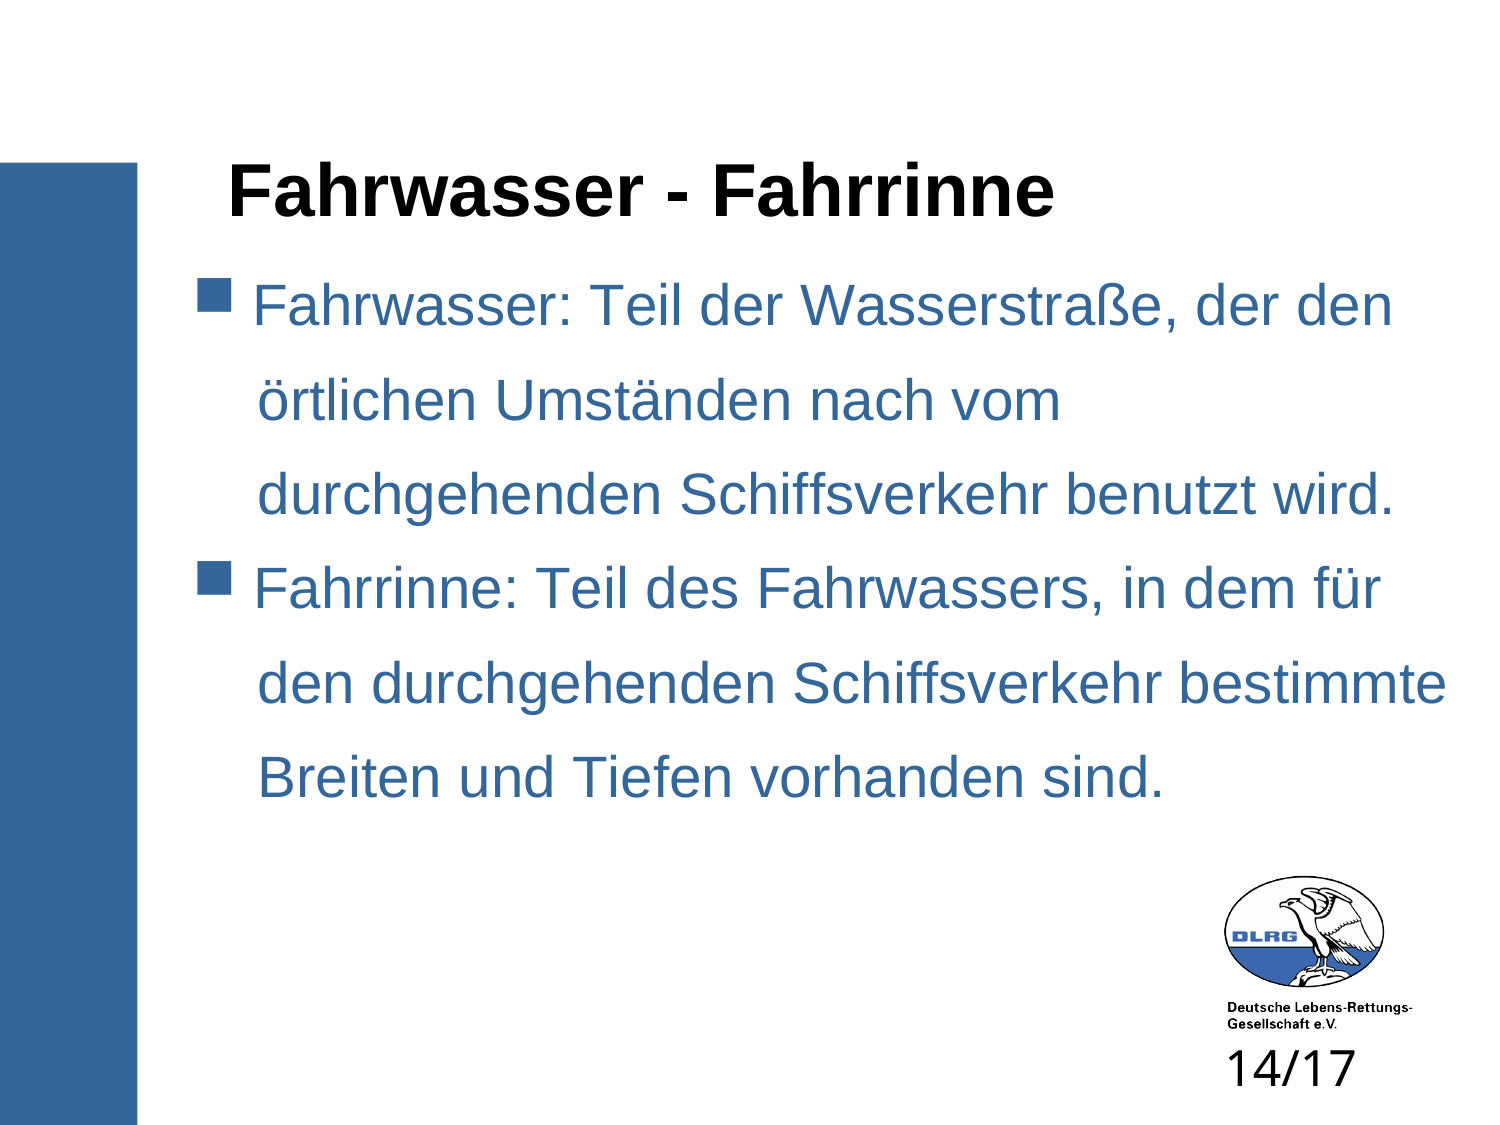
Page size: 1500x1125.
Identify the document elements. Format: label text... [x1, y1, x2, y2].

text_box <Nummer>/17 [1209, 1029, 1500, 1108]
text_box Fahrwasser: Teil der Wasserstraße, der den örtlichen Umständen nach vom durchgehenden Schiffsverkehr benutzt wird. Fahrrinne: Teil des Fahrwassers, in dem für den durchgehenden Schiffsverkehr bestimmte Breiten und Tiefen vorhanden sind. [177, 235, 1500, 1034]
text_box Fahrwasser - Fahrrinne [213, 133, 1073, 235]
